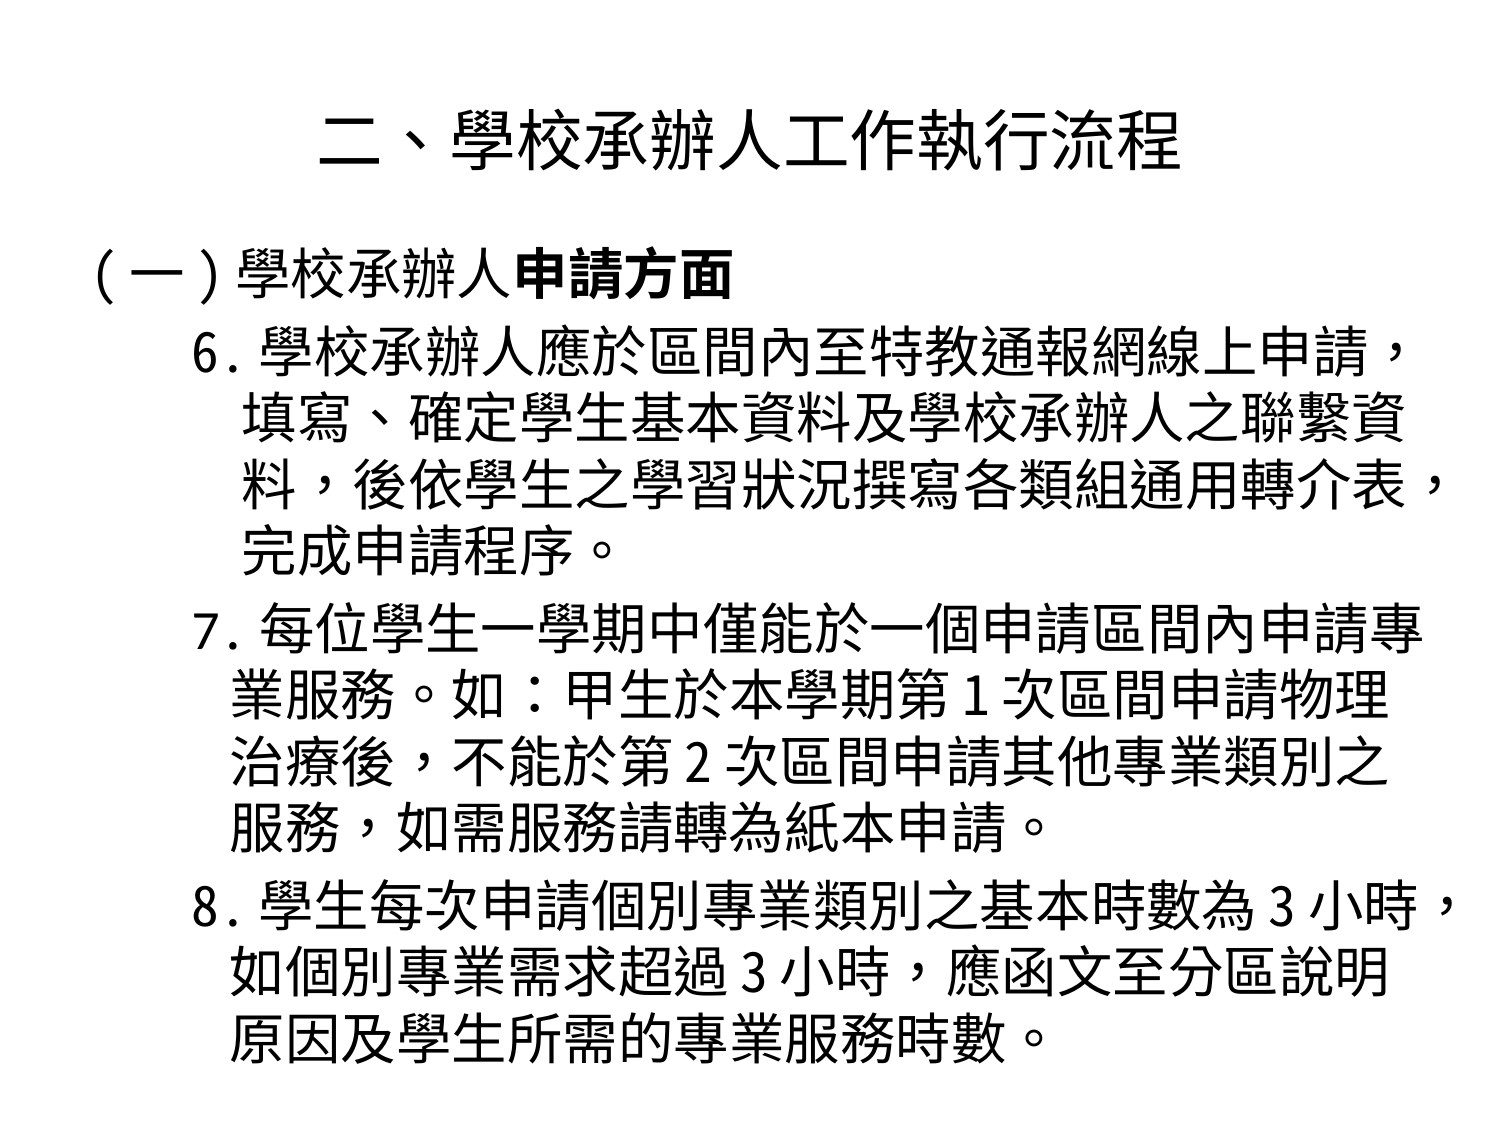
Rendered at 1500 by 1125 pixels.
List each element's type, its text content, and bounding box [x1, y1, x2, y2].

title 二、學校承辦人工作執行流程 [75, 45, 1425, 233]
list (一)學校承辦人申請方面 6.學校承辦人應於區間內至特教通報網線上申請，填寫、確定學生基本資料及學校承辦人之聯繫資料，後依學生之學習狀況撰寫各類組通用轉介表，完成申請程序。 7.每位學生一學期中僅能於一個申請區間內申請專業服務。如：甲生於本學期第1次區間申請物理治療後，不能於第2次區間申請其他專業類別之服務，如需服務請轉為紙本申請。 8.學生每次申請個別專業類別之基本時數為3小時，如個別專業需求超過3小時，應函文至分區說明原因及學生所需的專業服務時數。 [75, 231, 1459, 1094]
